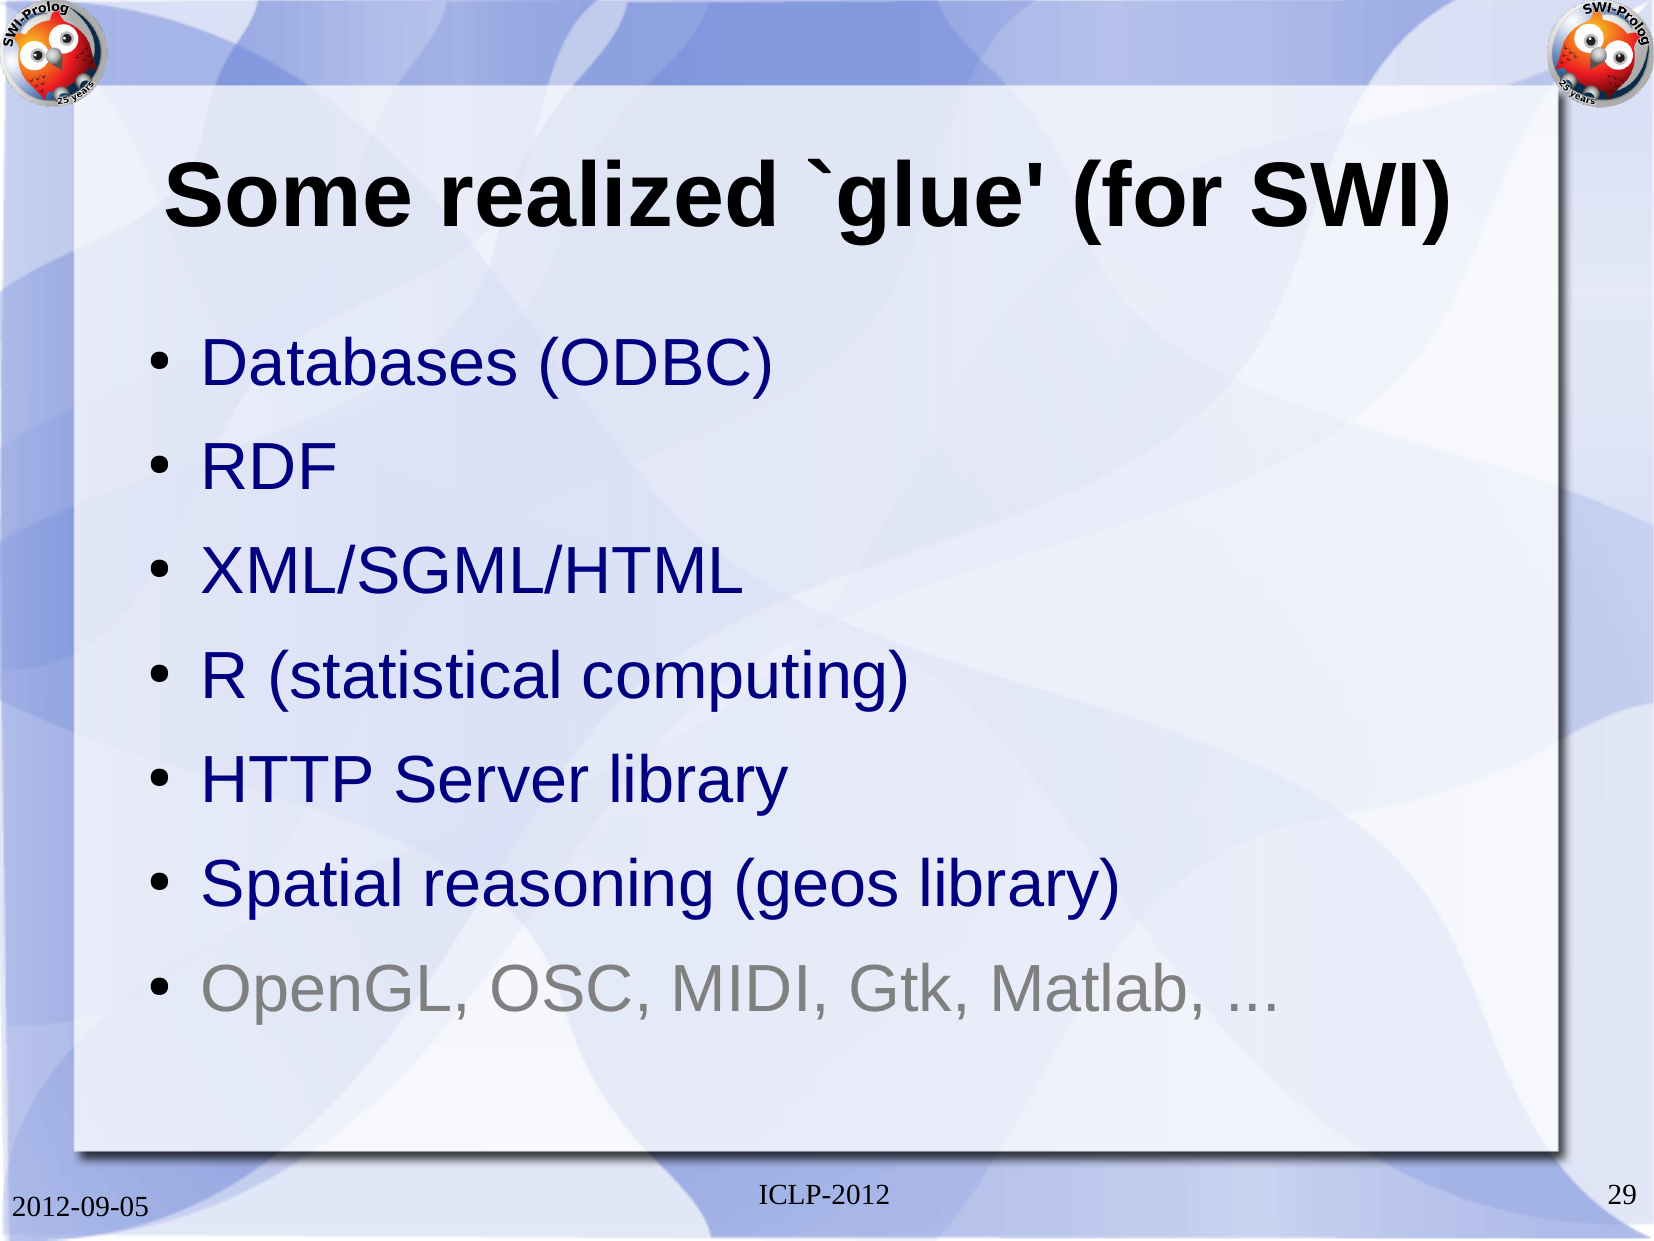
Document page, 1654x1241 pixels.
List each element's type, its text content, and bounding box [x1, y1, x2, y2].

list Databases (ODBC) RDF XML/SGML/HTML R (statistical computing) HTTP Server library Spatial reasoning (geos library) OpenGL, OSC, MIDI, Gtk, Matlab, ... [129, 324, 1489, 1045]
title Some realized `glue' (for SWI) [82, 90, 1536, 298]
picture [0, 0, 1654, 1241]
